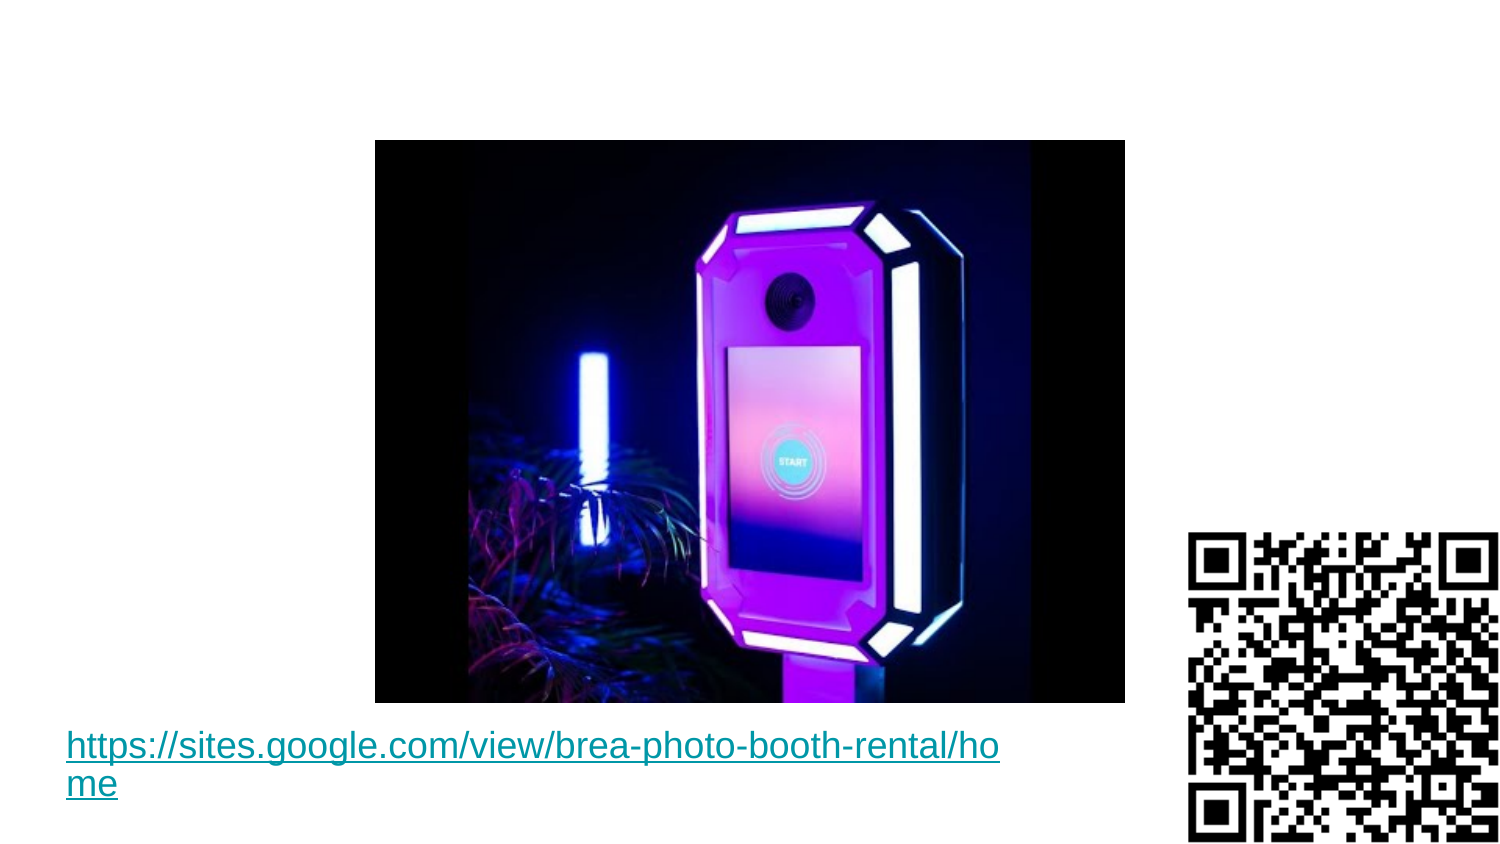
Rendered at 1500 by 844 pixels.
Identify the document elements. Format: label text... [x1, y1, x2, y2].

picture [1187, 531, 1500, 844]
list https://sites.google.com/view/brea-photo-booth-rental/home [51, 694, 1036, 794]
picture [375, 140, 1125, 704]
